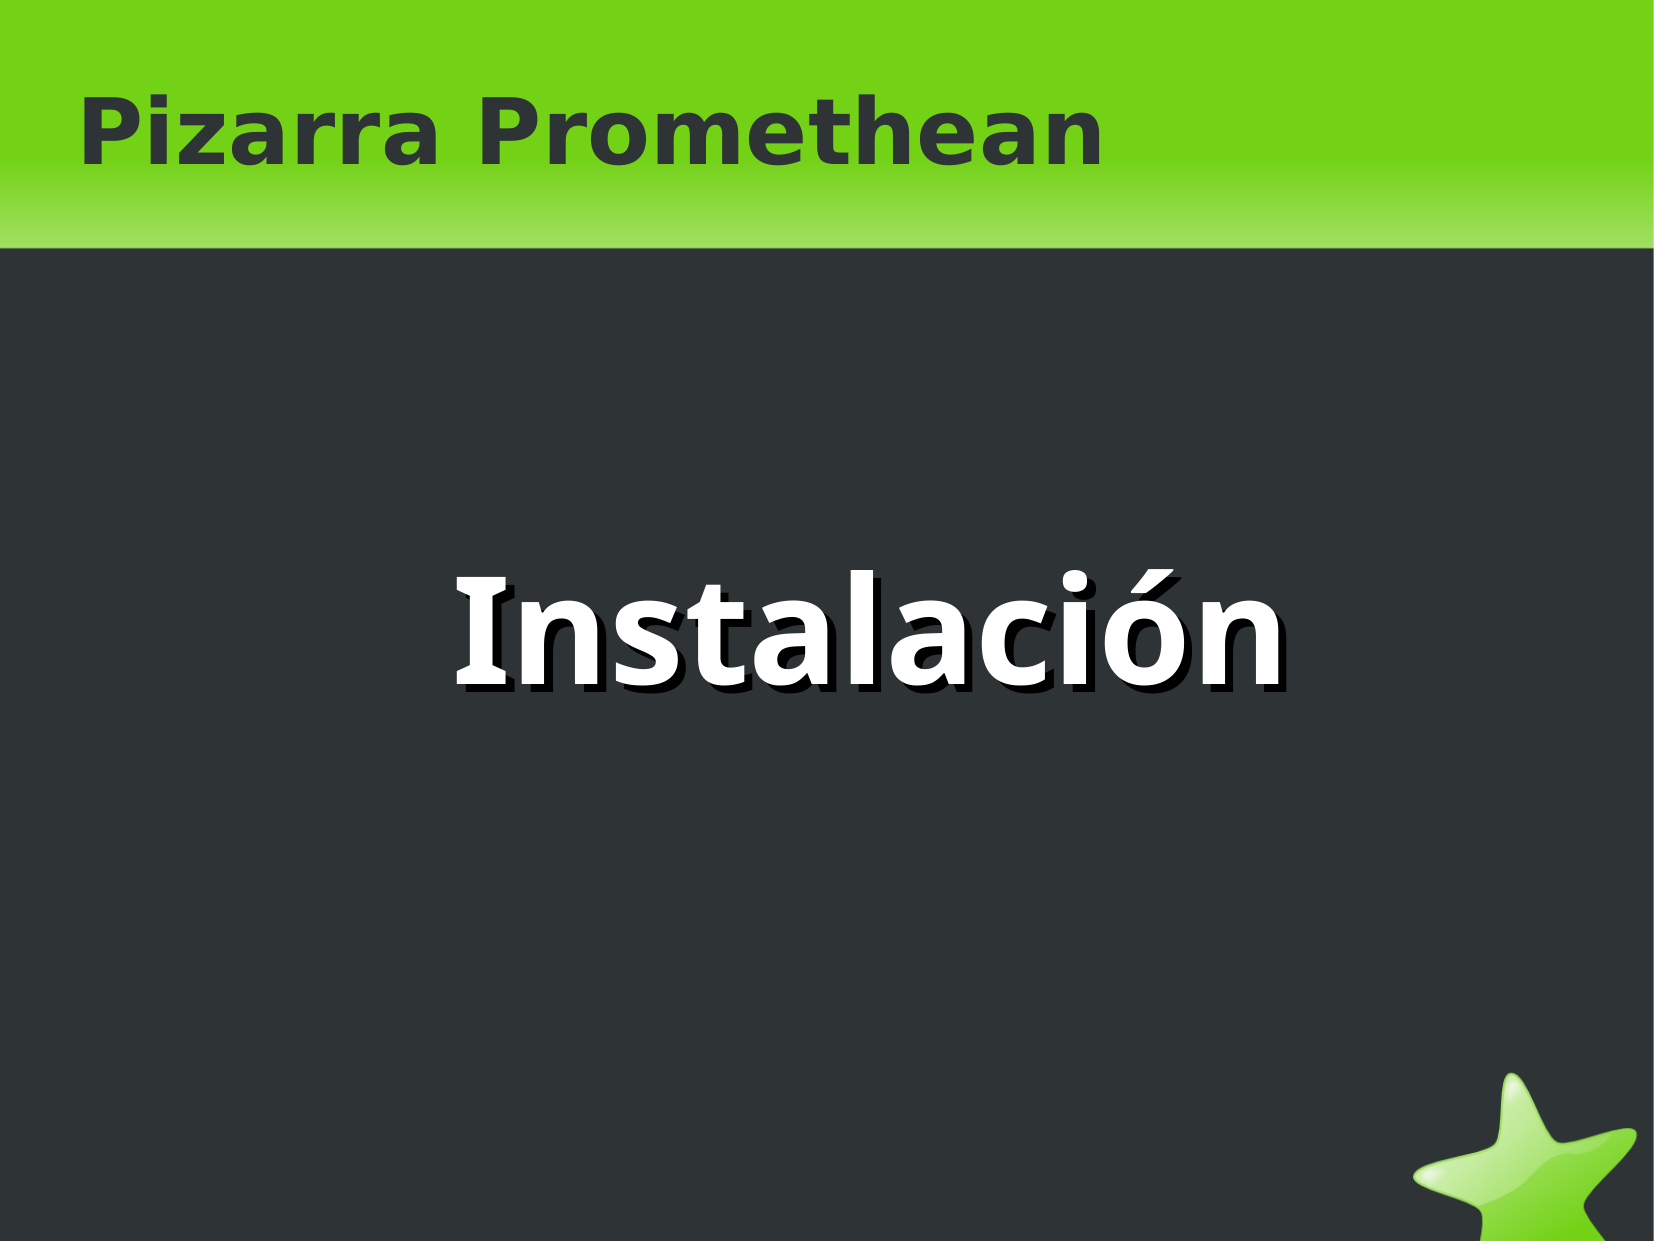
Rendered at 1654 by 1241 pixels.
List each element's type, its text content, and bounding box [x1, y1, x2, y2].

list Instalación [82, 290, 1571, 1094]
picture [0, 0, 1654, 1241]
title Pizarra Promethean [76, 36, 1565, 229]
